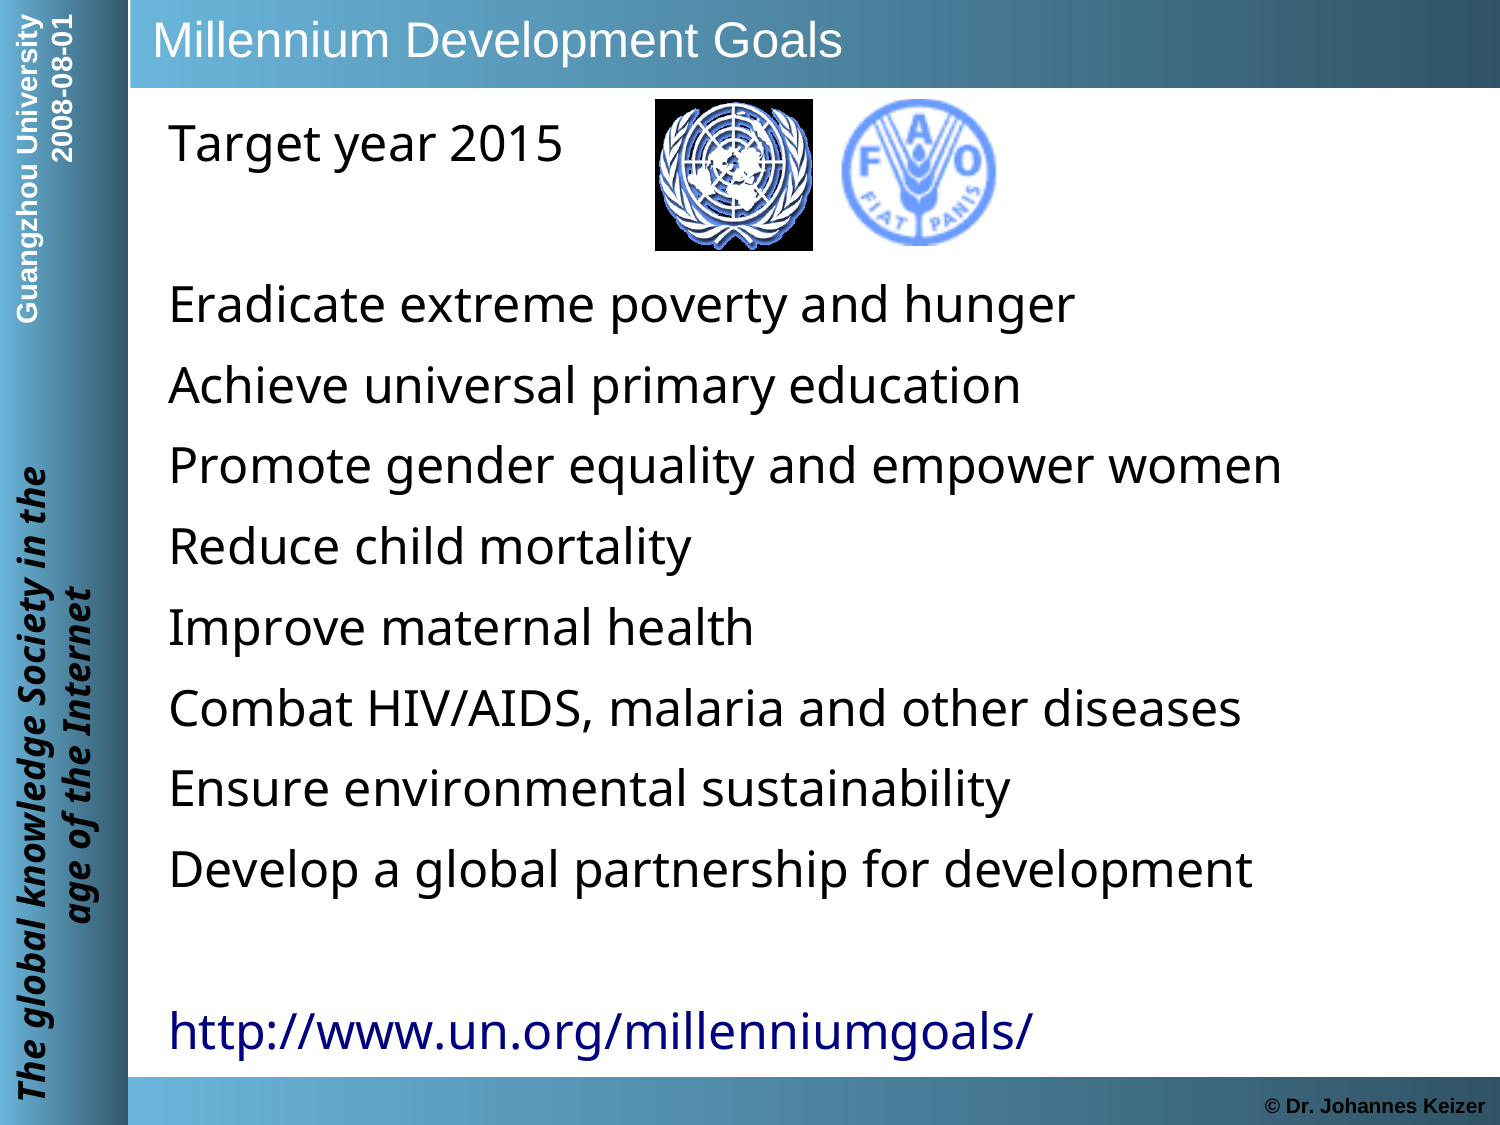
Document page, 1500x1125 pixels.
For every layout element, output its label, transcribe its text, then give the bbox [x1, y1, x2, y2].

list Target year 2015 Eradicate extreme poverty and hunger Achieve universal primary education Promote gender equality and empower women Reduce child mortality Improve maternal health Combat HIV/AIDS, malaria and other diseases Ensure environmental sustainability Develop a global partnership for development http://www.un.org/millenniumgoals/ [153, 99, 1500, 1063]
picture [840, 99, 999, 246]
text_box Millennium Development Goals [137, 0, 1075, 76]
picture [655, 99, 813, 251]
